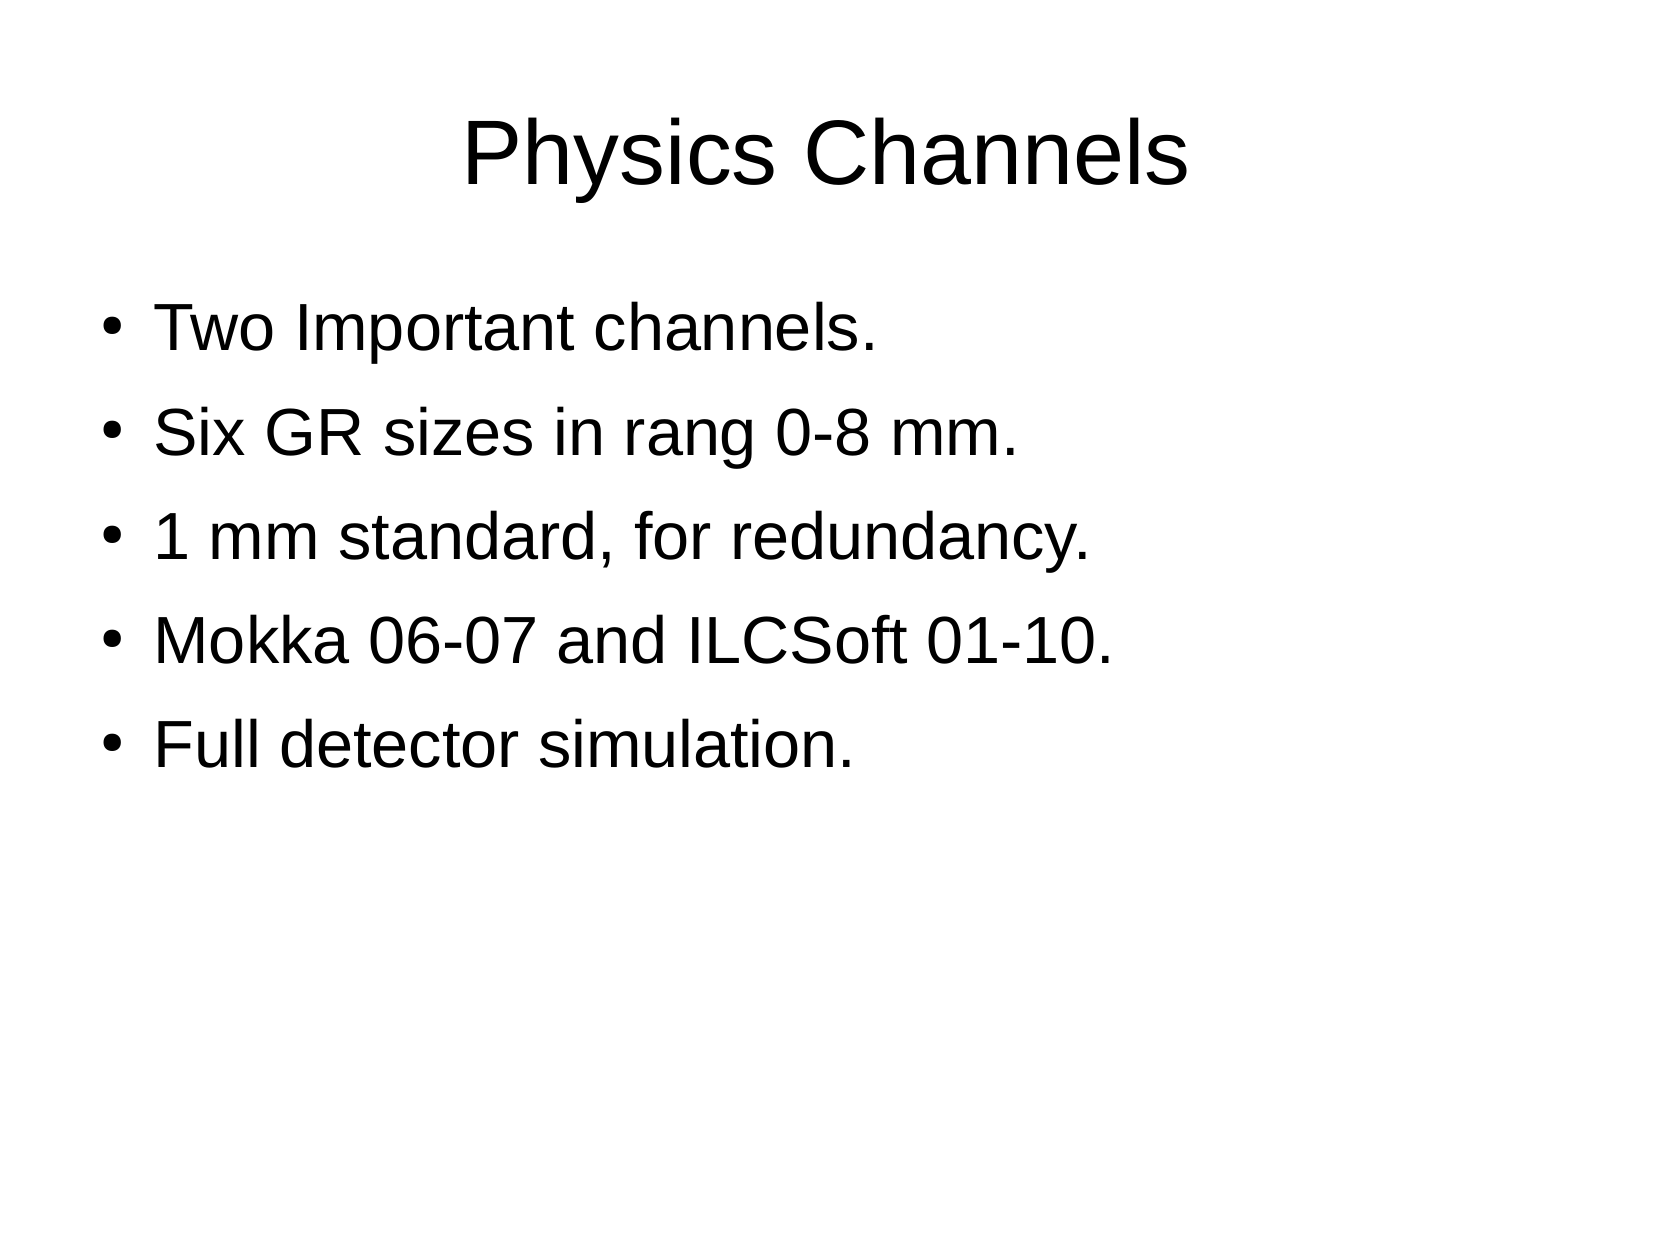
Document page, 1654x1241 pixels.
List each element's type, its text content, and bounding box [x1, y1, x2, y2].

list Two Important channels. Six GR sizes in rang 0-8 mm. 1 mm standard, for redundancy. Mokka 06-07 and ILCSoft 01-10. Full detector simulation. [82, 290, 1571, 1109]
title Physics Channels [82, 49, 1571, 257]
